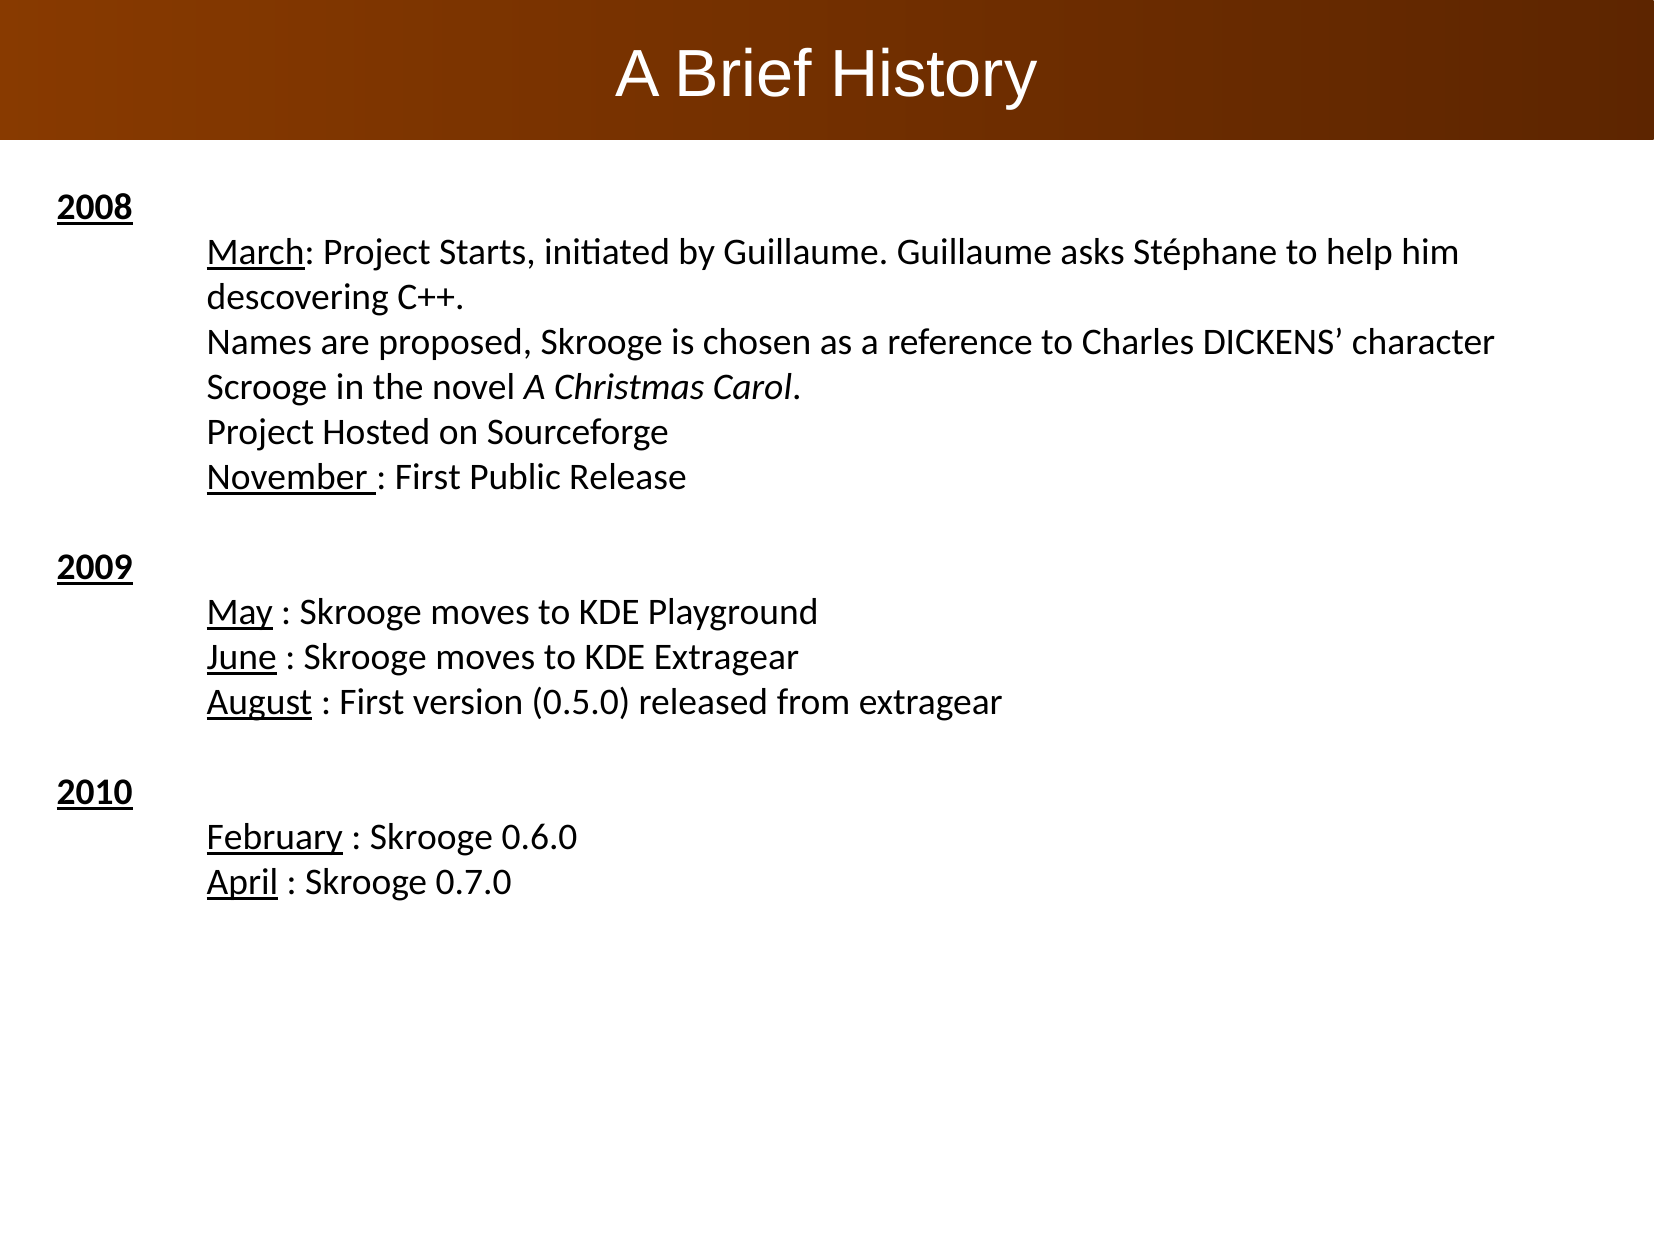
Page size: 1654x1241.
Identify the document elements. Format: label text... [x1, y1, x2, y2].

title A Brief History [0, 0, 1654, 140]
text_box 2008 March: Project Starts, initiated by Guillaume. Guillaume asks Stéphane to help him descovering C++. Names are proposed, Skrooge is chosen as a reference to Charles DICKENS’ character Scrooge in the novel A Christmas Carol. Project Hosted on Sourceforge November : First Public Release 2009 May : Skrooge moves to KDE Playground June : Skrooge moves to KDE Extragear August : First version (0.5.0) released from extragear 2010 February : Skrooge 0.6.0 April : Skrooge 0.7.0 [41, 174, 1530, 910]
